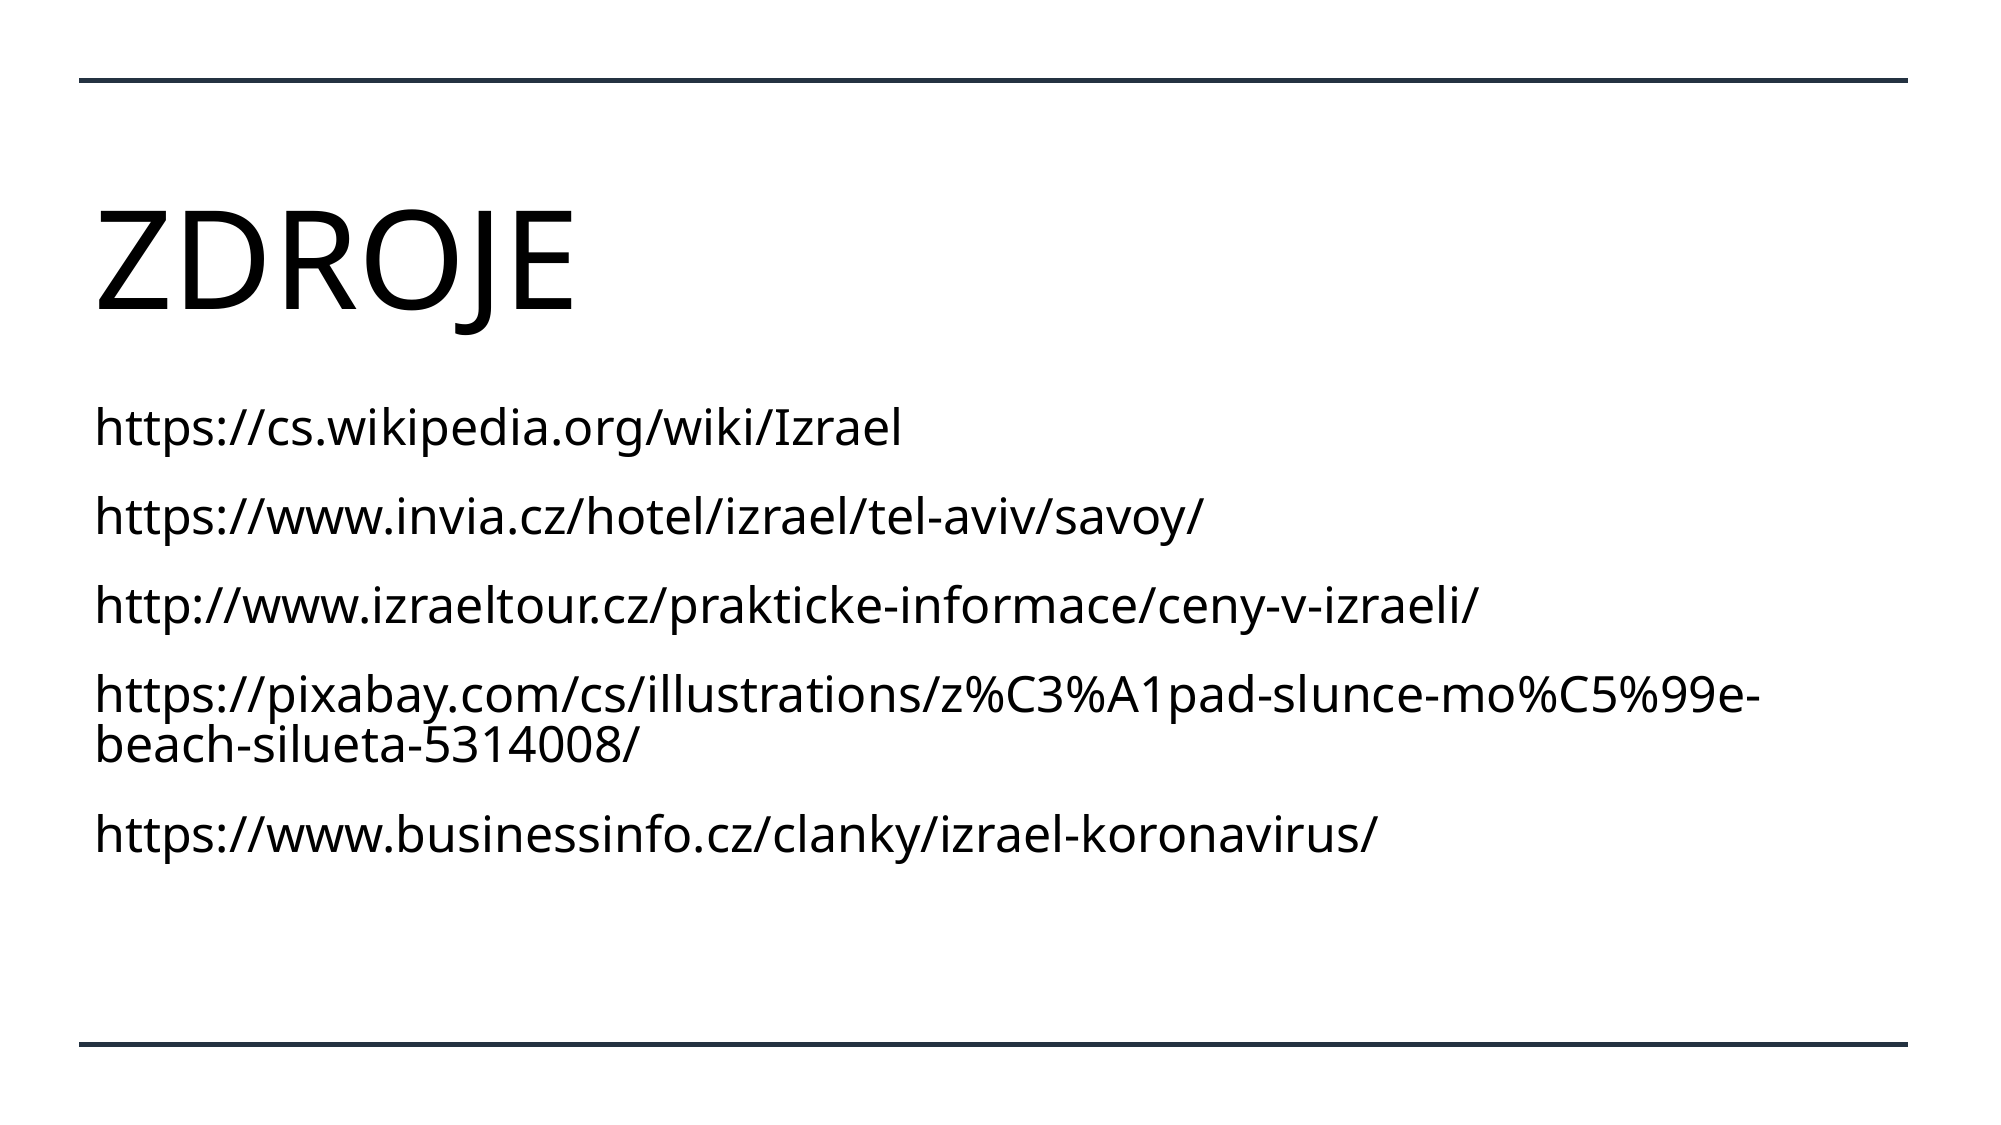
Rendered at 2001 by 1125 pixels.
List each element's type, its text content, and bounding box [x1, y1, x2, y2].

title ZDROJE [79, 160, 1824, 515]
list https://cs.wikipedia.org/wiki/Izrael https://www.invia.cz/hotel/izrael/tel-aviv/savoy/ http://www.izraeltour.cz/prakticke-informace/ceny-v-izraeli/ https://pixabay.com/cs/illustrations/z%C3%A1pad-slunce-mo%C5%99e-beach-silueta-5314008/ https://www.businessinfo.cz/clanky/izrael-koronavirus/ [79, 387, 1803, 965]
